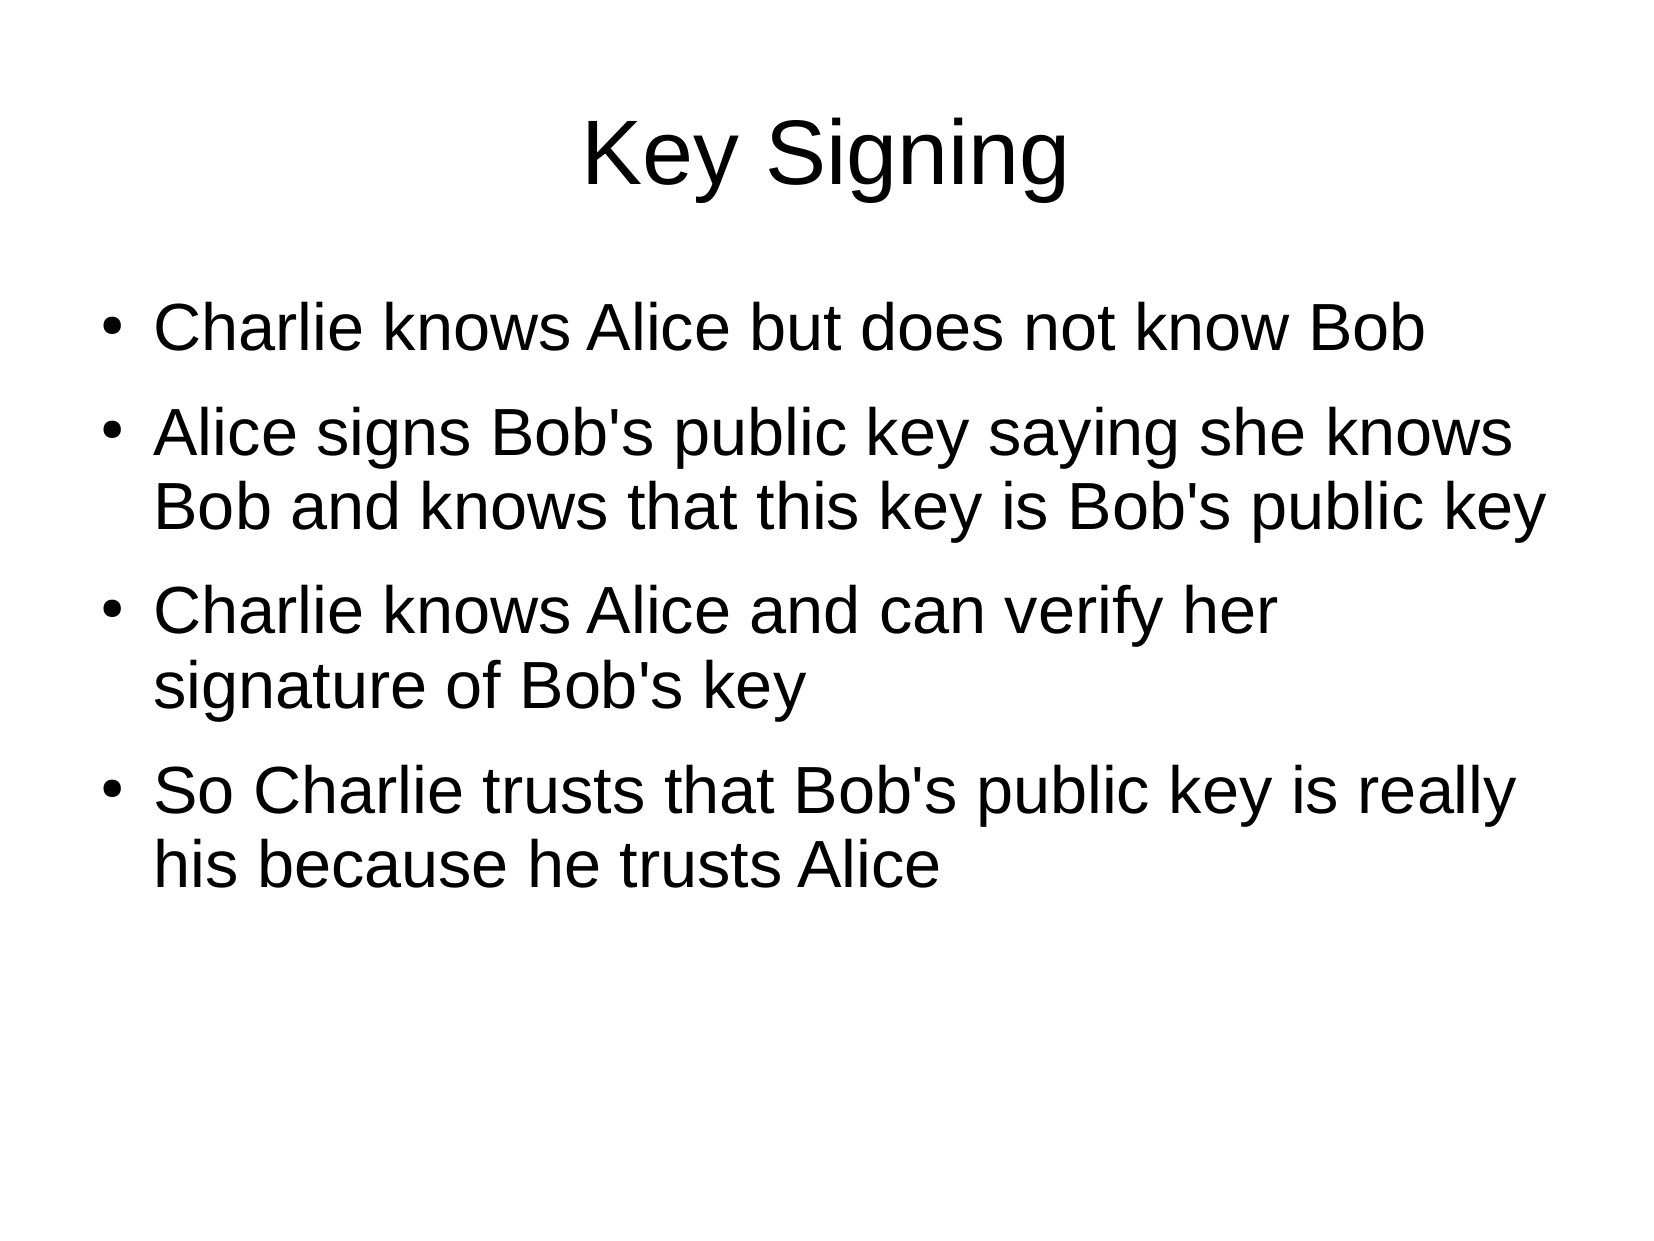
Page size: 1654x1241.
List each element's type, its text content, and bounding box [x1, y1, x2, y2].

title Key Signing [82, 49, 1571, 257]
list Charlie knows Alice but does not know Bob Alice signs Bob's public key saying she knows Bob and knows that this key is Bob's public key Charlie knows Alice and can verify her signature of Bob's key So Charlie trusts that Bob's public key is really his because he trusts Alice [82, 290, 1571, 1010]
